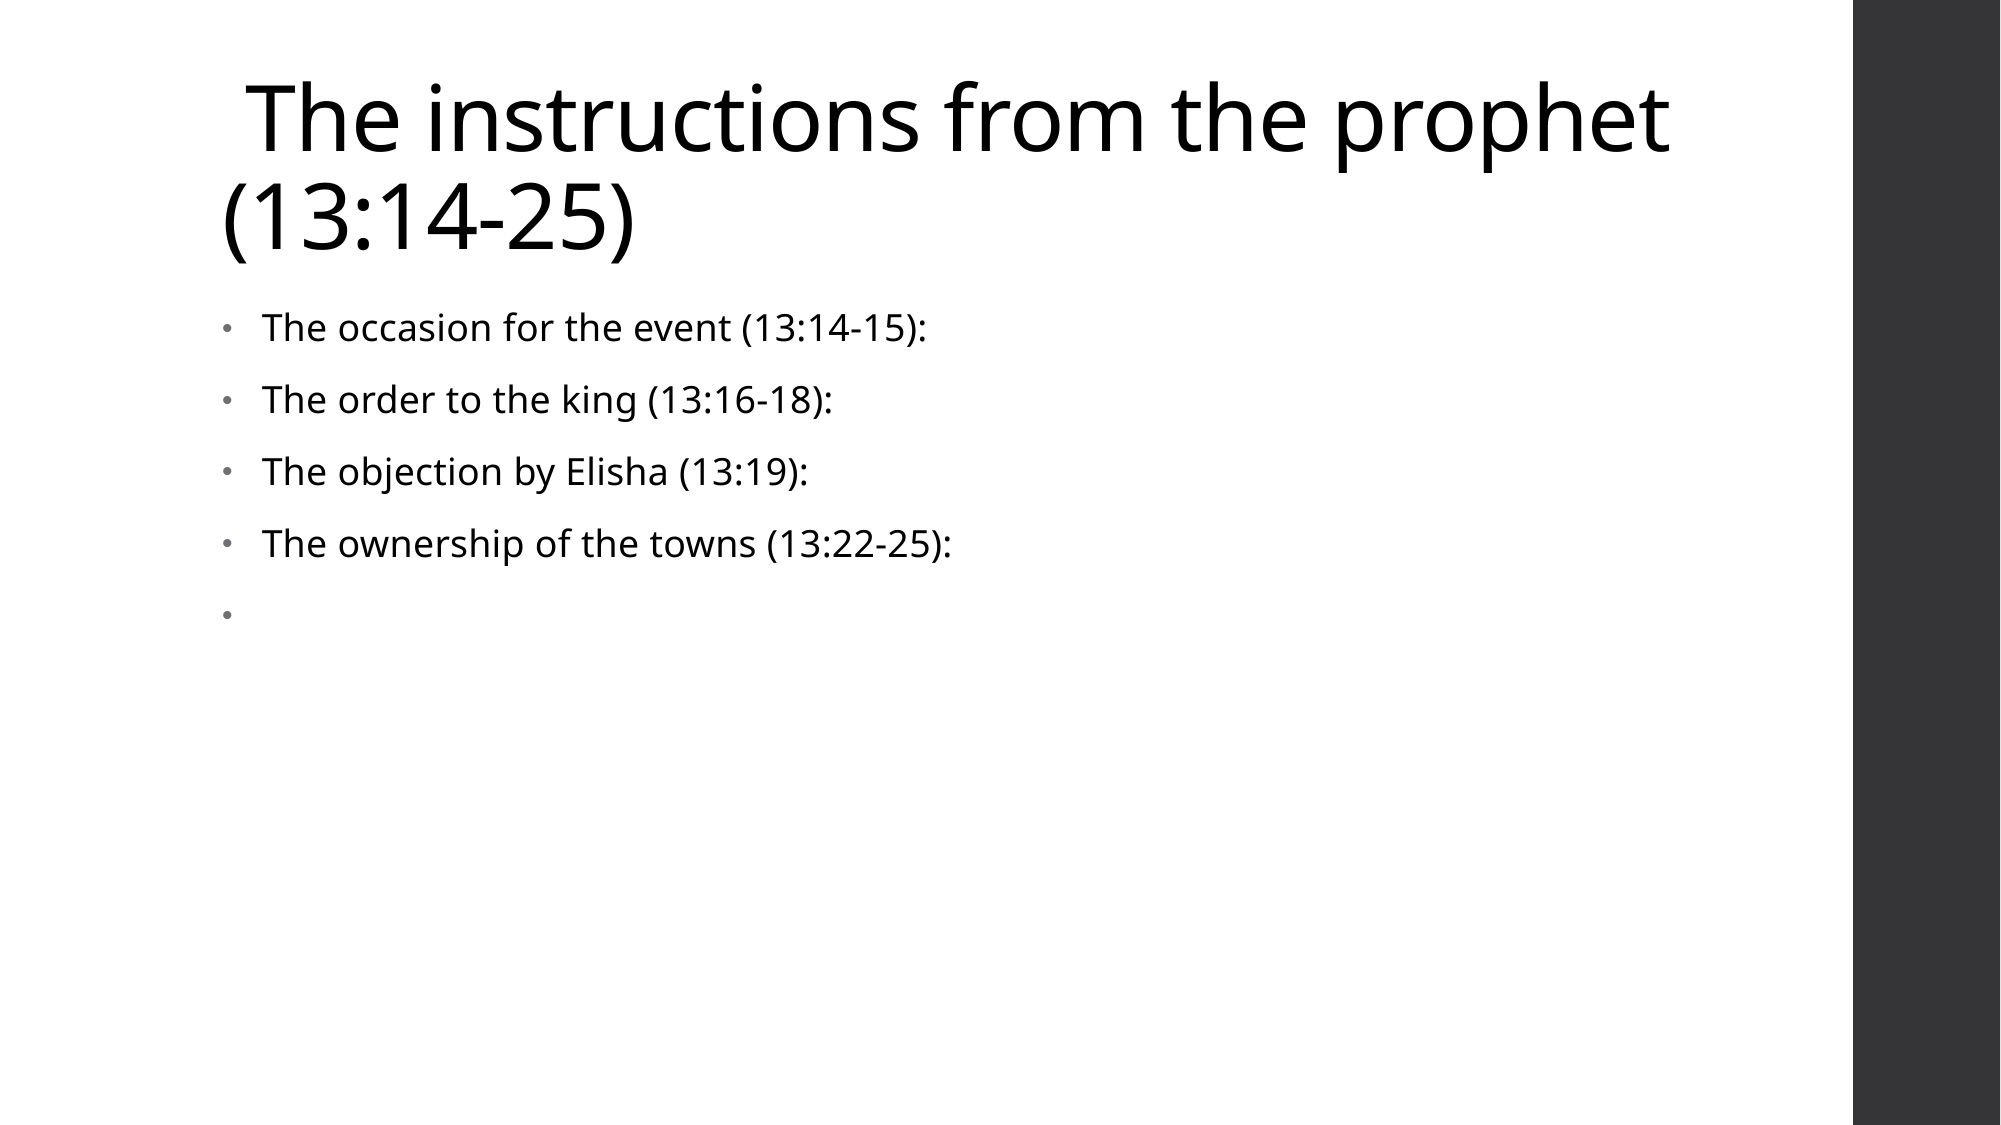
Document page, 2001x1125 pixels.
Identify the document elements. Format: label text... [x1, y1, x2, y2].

list The occasion for the event (13:14-15): The order to the king (13:16-18): The objection by Elisha (13:19): The ownership of the towns (13:22-25): [206, 299, 1617, 1014]
title The instructions from the prophet (13:14-25) [206, 60, 1797, 278]
